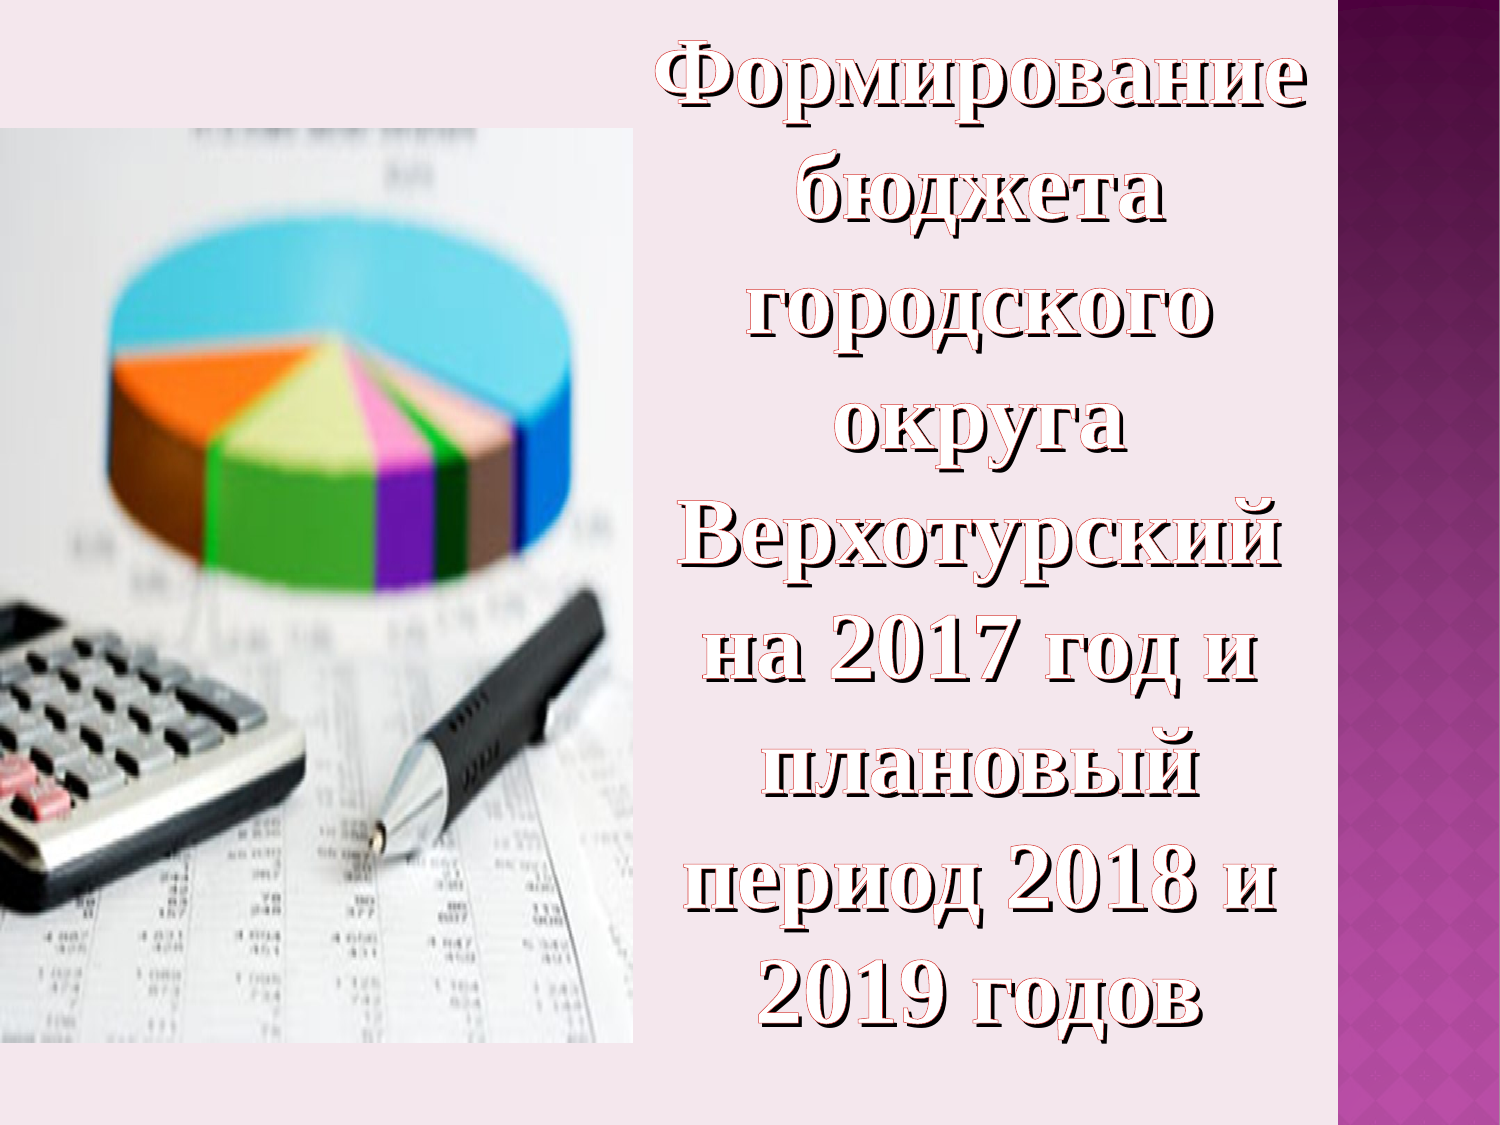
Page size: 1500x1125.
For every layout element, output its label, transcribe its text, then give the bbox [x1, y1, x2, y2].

picture [0, 128, 633, 1043]
text_box Формирование бюджета городского округа Верхотурский на 2017 год и плановый период 2018 и 2019 годов [621, 0, 1336, 1050]
